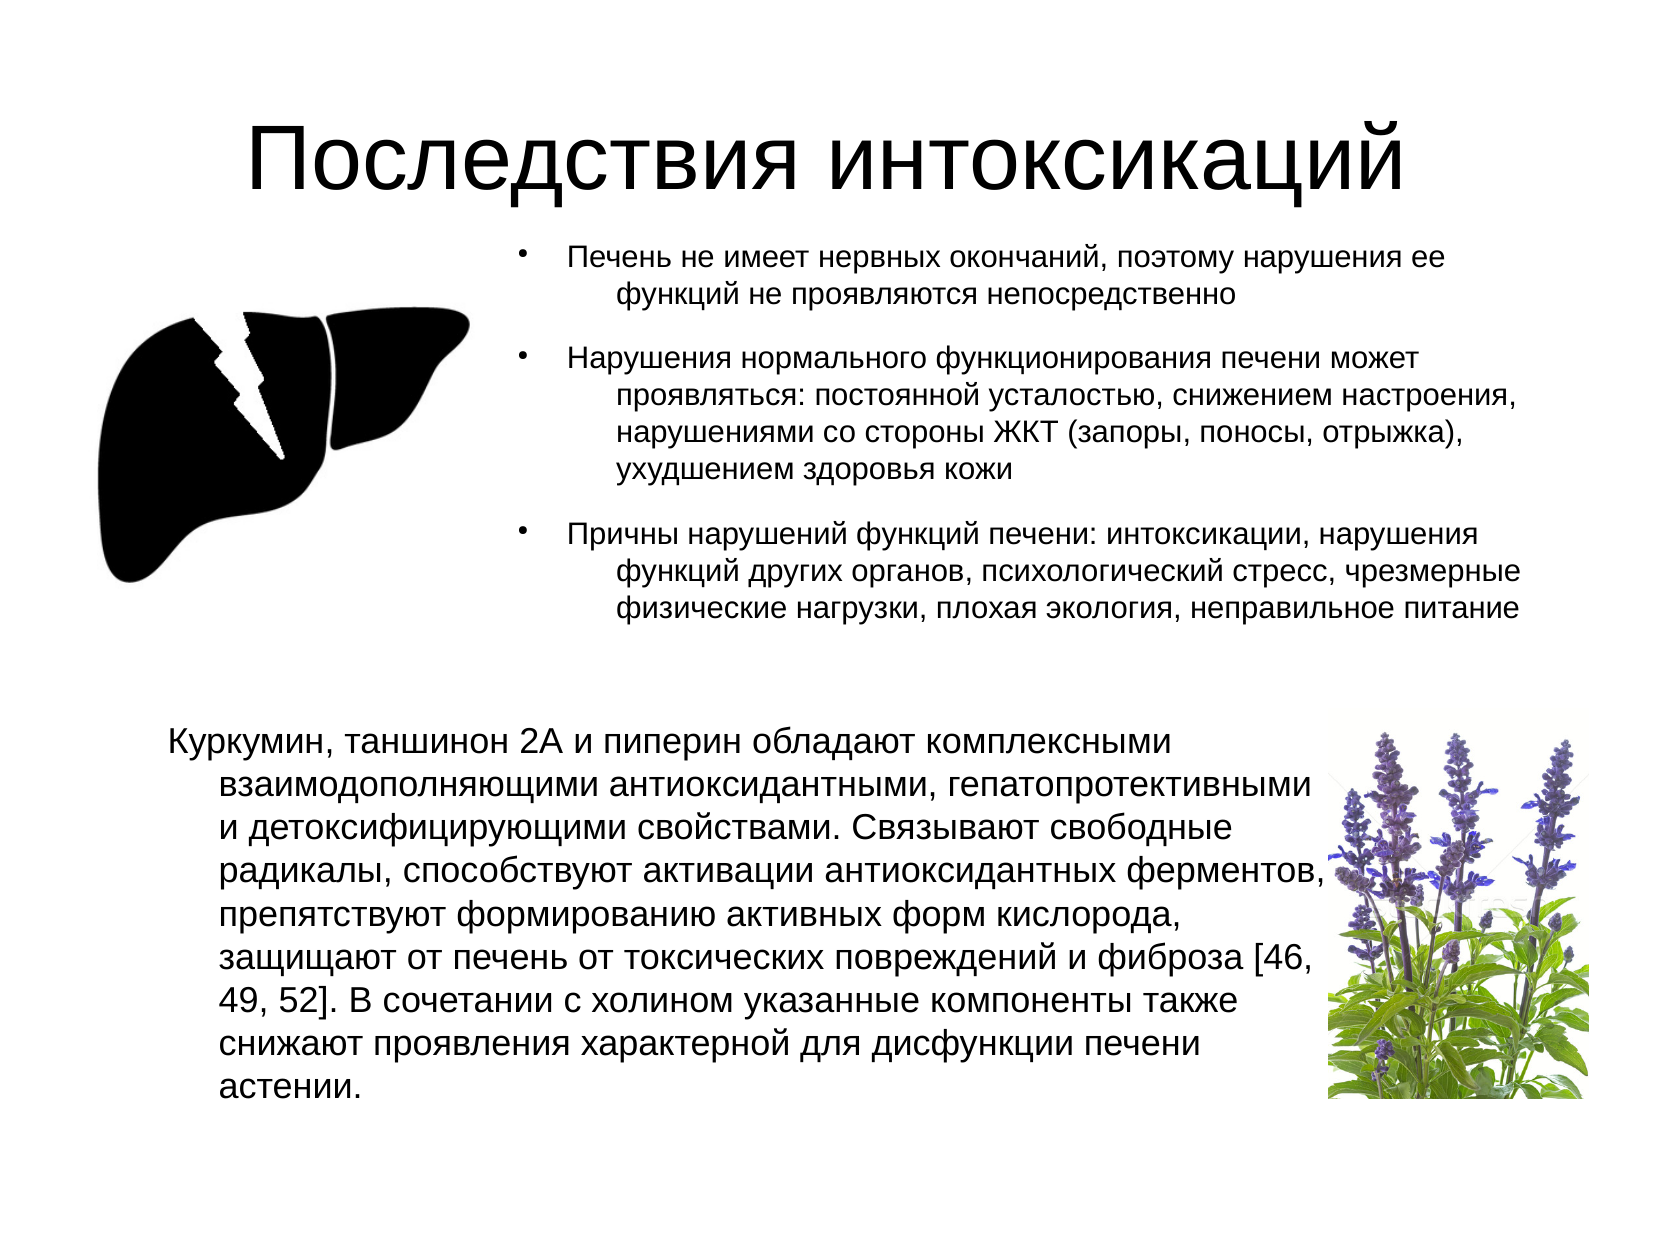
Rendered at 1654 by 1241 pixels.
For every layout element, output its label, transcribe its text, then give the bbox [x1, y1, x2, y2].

list Куркумин, таншинон 2А и пиперин обладают комплексными взаимодополняющими антиоксидантными, гепатопротективными и детоксифицирующими свойствами. Связывают свободные радикалы, способствуют активации антиоксидантных ферментов, препятствуют формированию активных форм кислорода, защищают от печень от токсических повреждений и фиброза [46, 49, 52]. В сочетании с холином указанные компоненты также снижают проявления характерной для дисфункции печени астении. [82, 717, 1329, 1109]
list Печень не имеет нервных окончаний, поэтому нарушения ее функций не проявляются непосредственно Нарушения нормального функционирования печени может проявляться: постоянной усталостью, снижением настроения, нарушениями со стороны ЖКТ (запоры, поносы, отрыжка), ухудшением здоровья кожи Причны нарушений функций печени: интоксикации, нарушения функций других органов, психологический стресс, чрезмерные физические нагрузки, плохая экология, неправильное питание [484, 236, 1565, 631]
picture [88, 229, 479, 621]
picture [1328, 708, 1589, 1100]
title Последствия интоксикаций [82, 49, 1571, 257]
